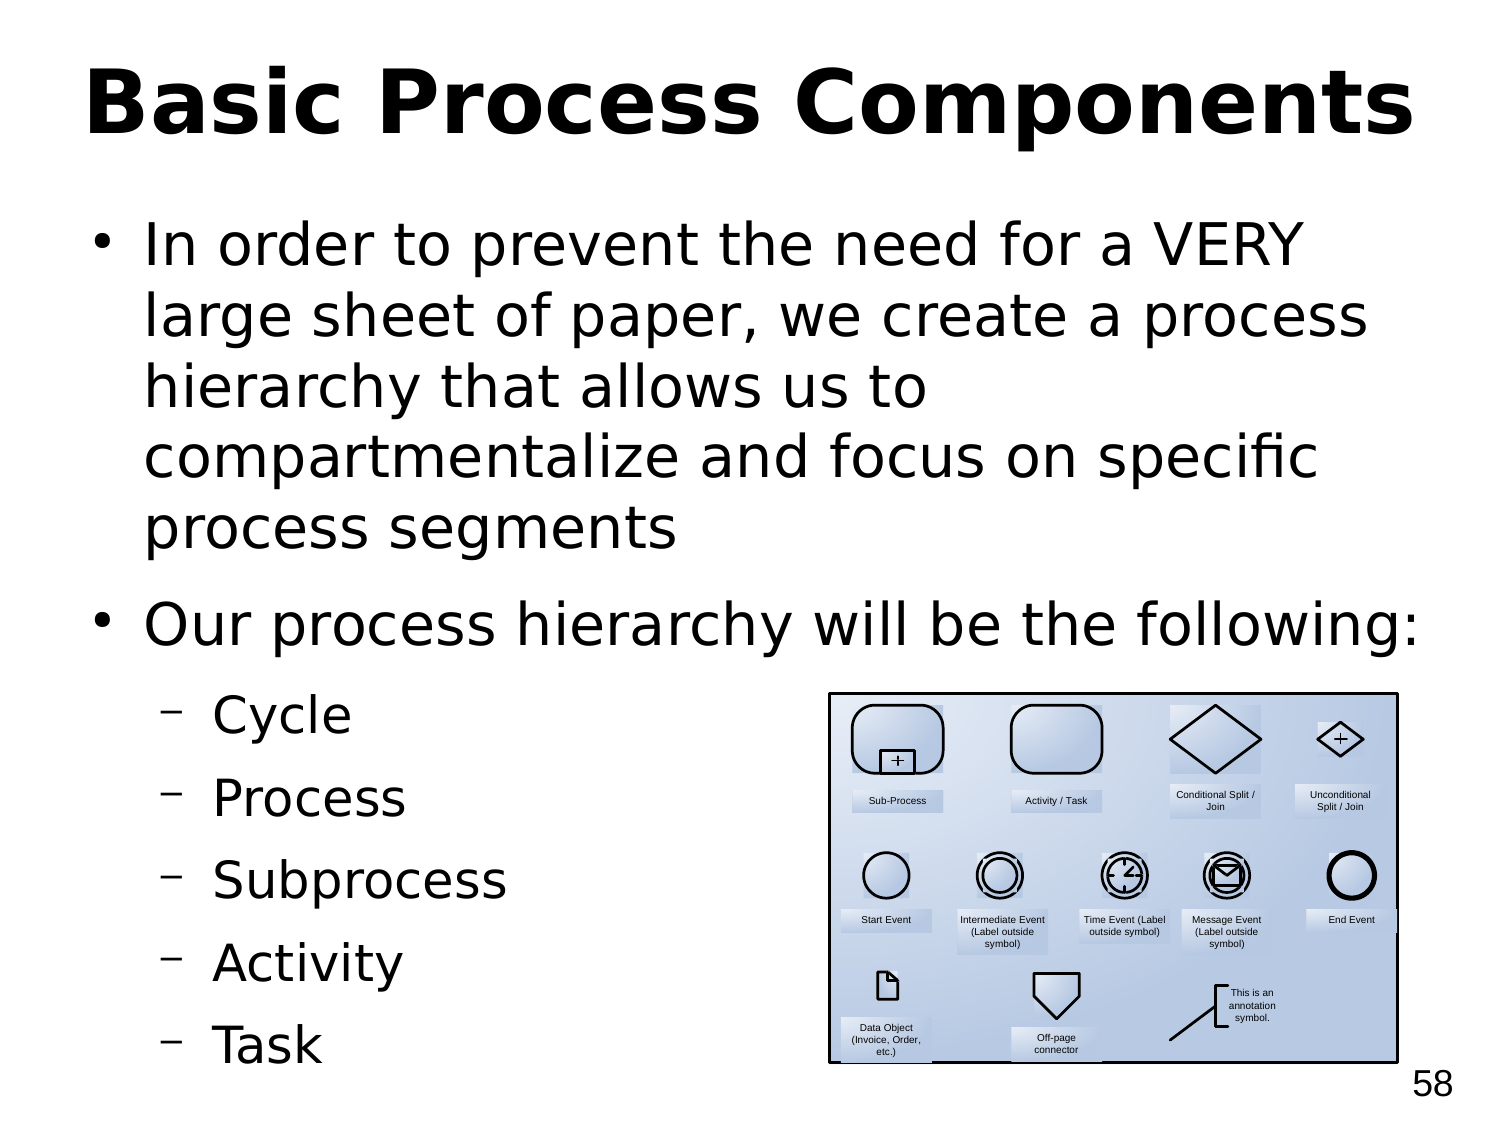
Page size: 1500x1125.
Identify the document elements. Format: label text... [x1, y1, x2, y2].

list In order to prevent the need for a VERY large sheet of paper, we create a process hierarchy that allows us to compartmentalize and focus on specific process segments Our process hierarchy will be the following: Cycle Process Subprocess Activity Task [75, 206, 1425, 1093]
title Basic Process Components [75, 44, 1425, 177]
picture [826, 691, 1401, 1066]
